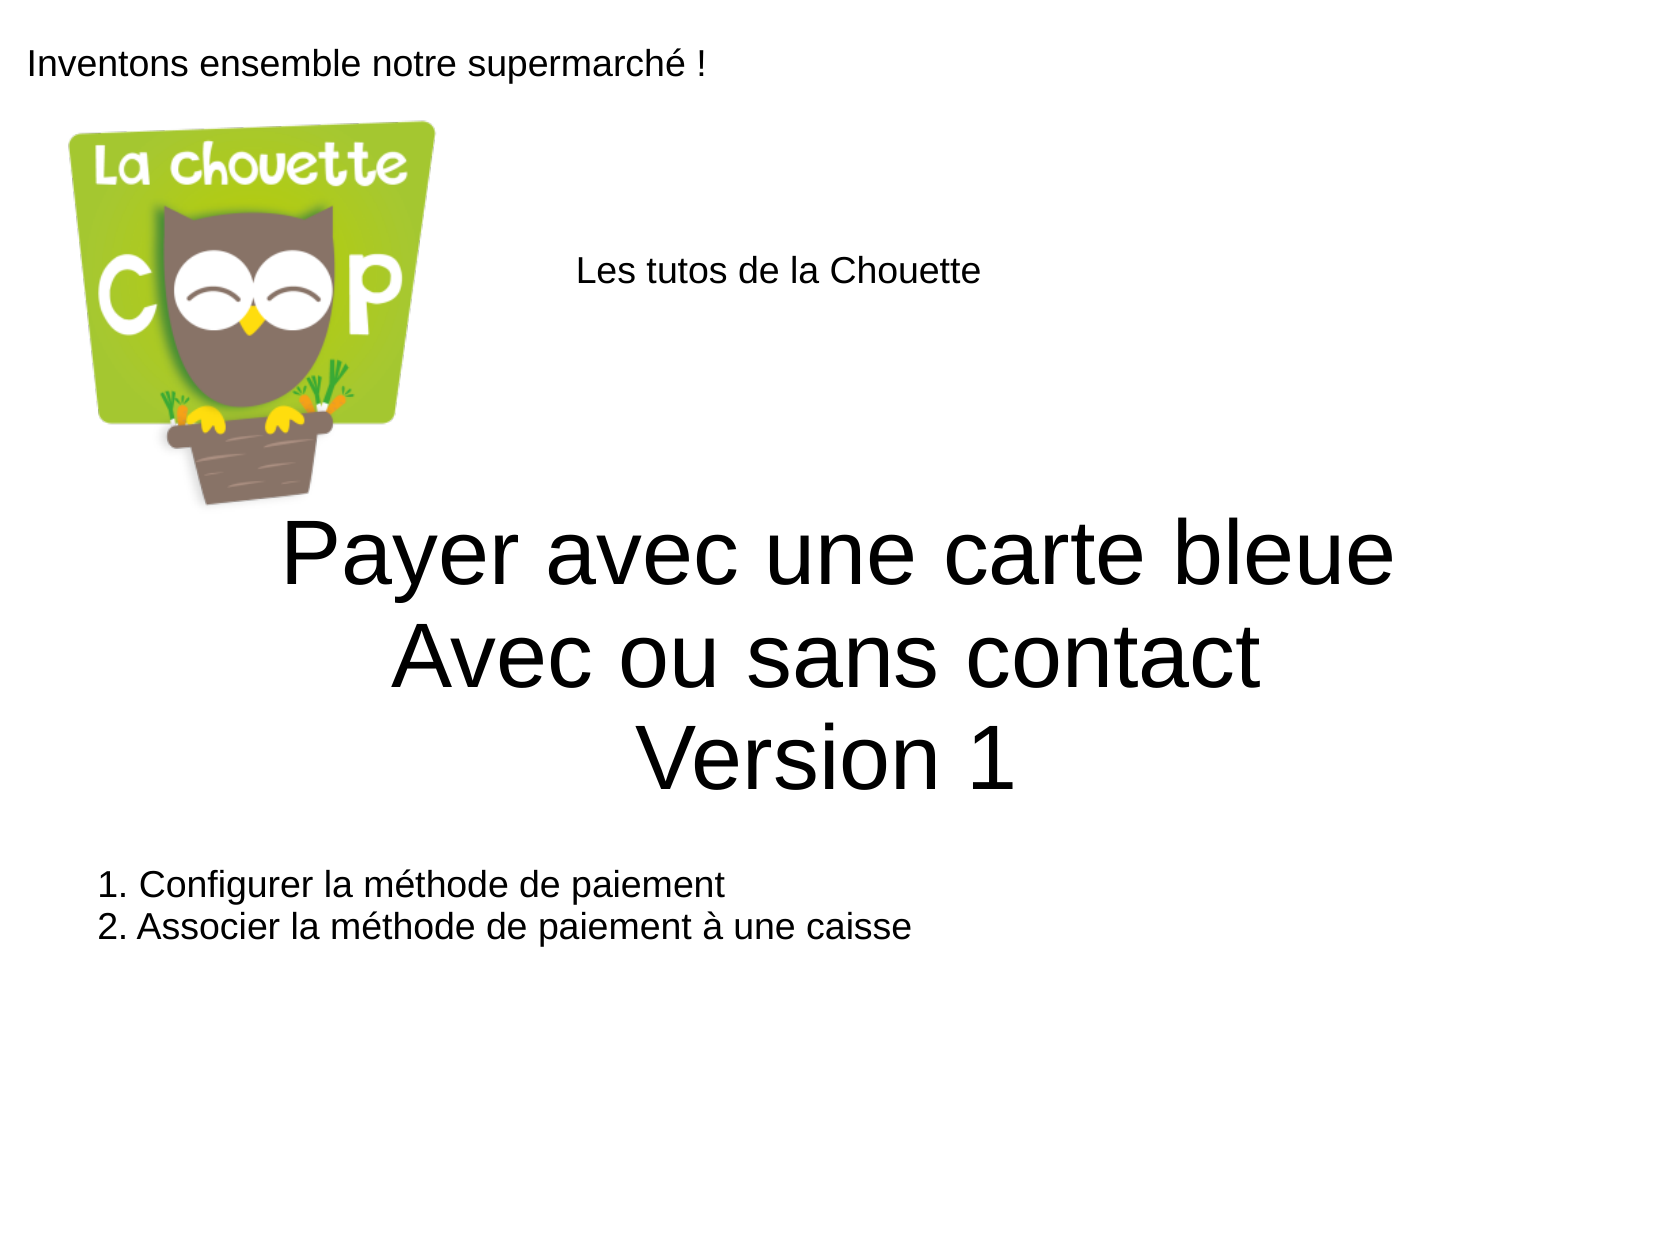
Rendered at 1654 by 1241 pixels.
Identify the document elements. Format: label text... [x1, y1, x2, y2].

picture [59, 106, 447, 514]
text_box 1. Configurer la méthode de paiement 2. Associer la méthode de paiement à une caisse [82, 856, 1571, 956]
text_box Inventons ensemble notre supermarché ! [11, 35, 722, 93]
subtitle Payer avec une carte bleue Avec ou sans contact Version 1 [82, 496, 1571, 815]
text_box Les tutos de la Chouette [561, 242, 1271, 299]
